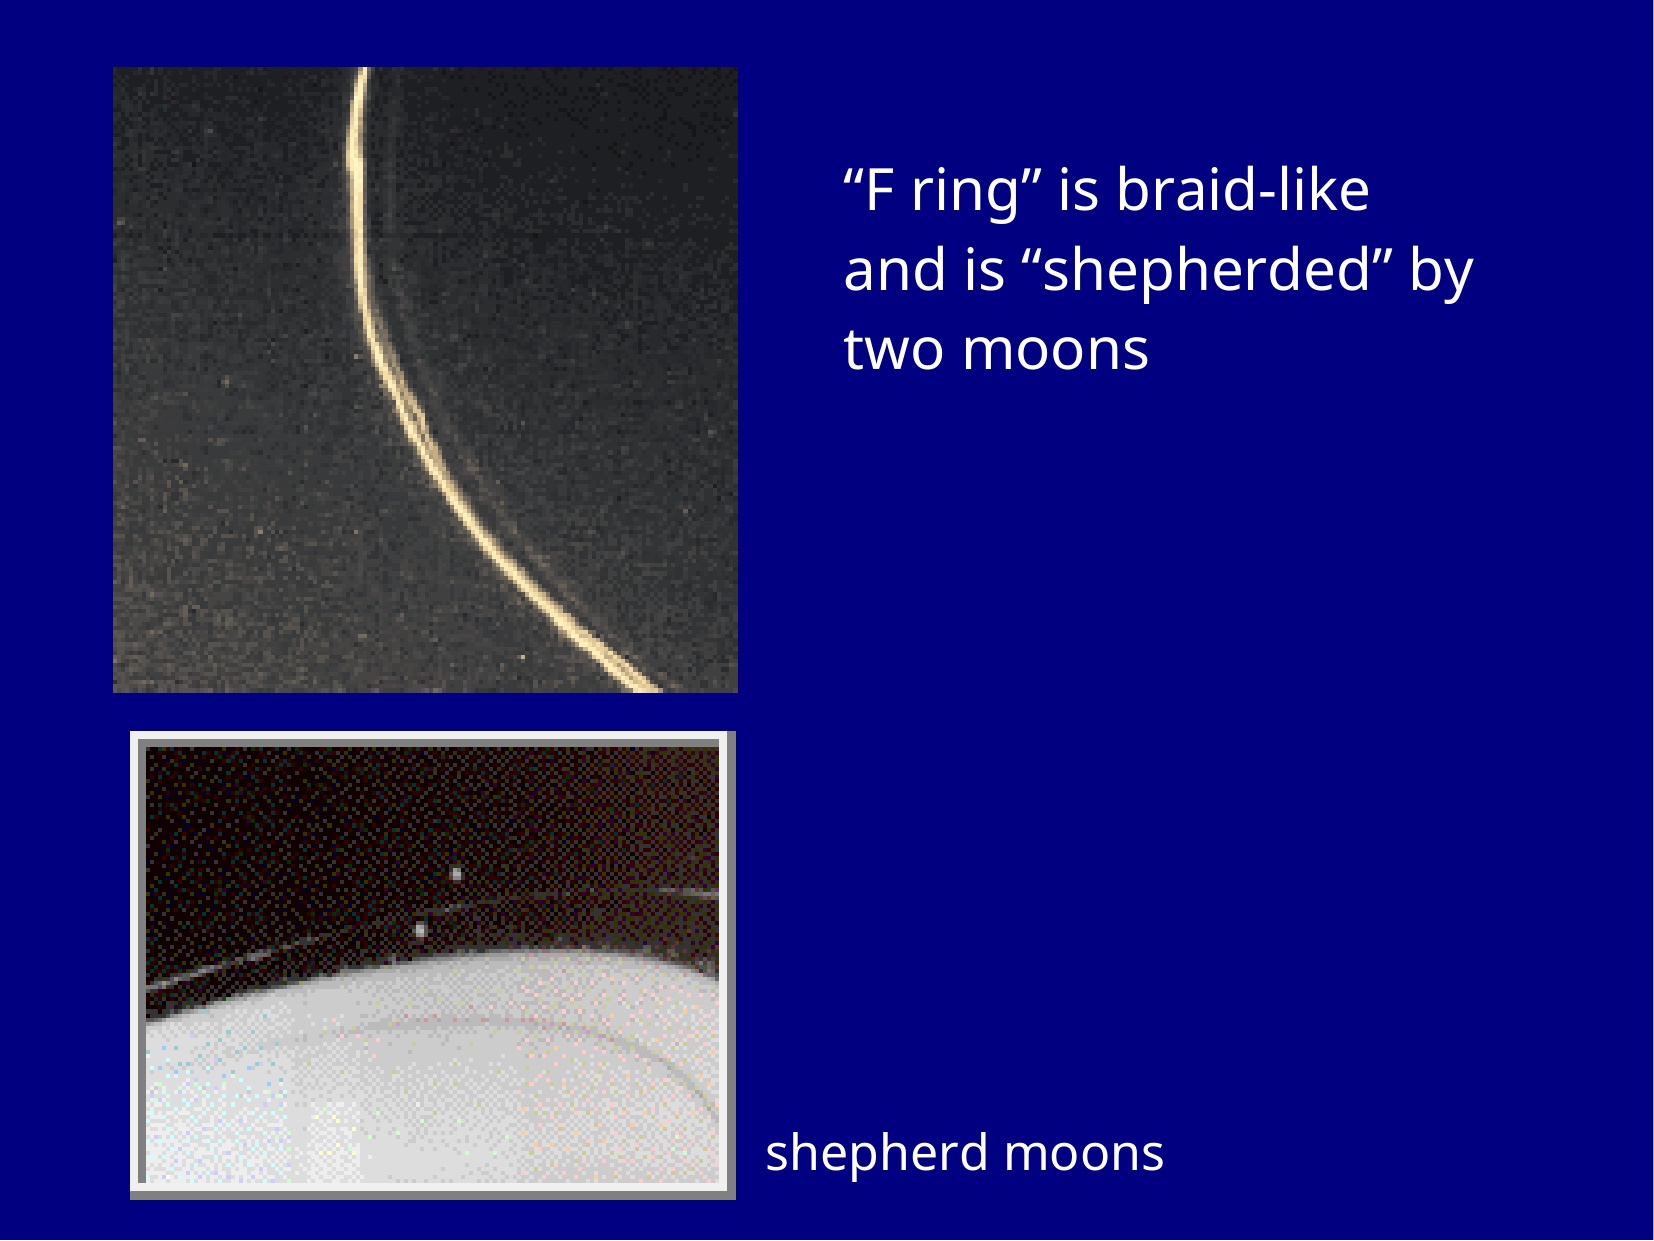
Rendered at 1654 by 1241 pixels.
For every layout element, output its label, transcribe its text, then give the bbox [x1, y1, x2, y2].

picture [130, 731, 736, 1200]
picture [113, 67, 738, 693]
text_box “F ring” is braid-like and is “shepherded” by two moons [843, 148, 1477, 915]
text_box shepherd moons [765, 1117, 1138, 1176]
